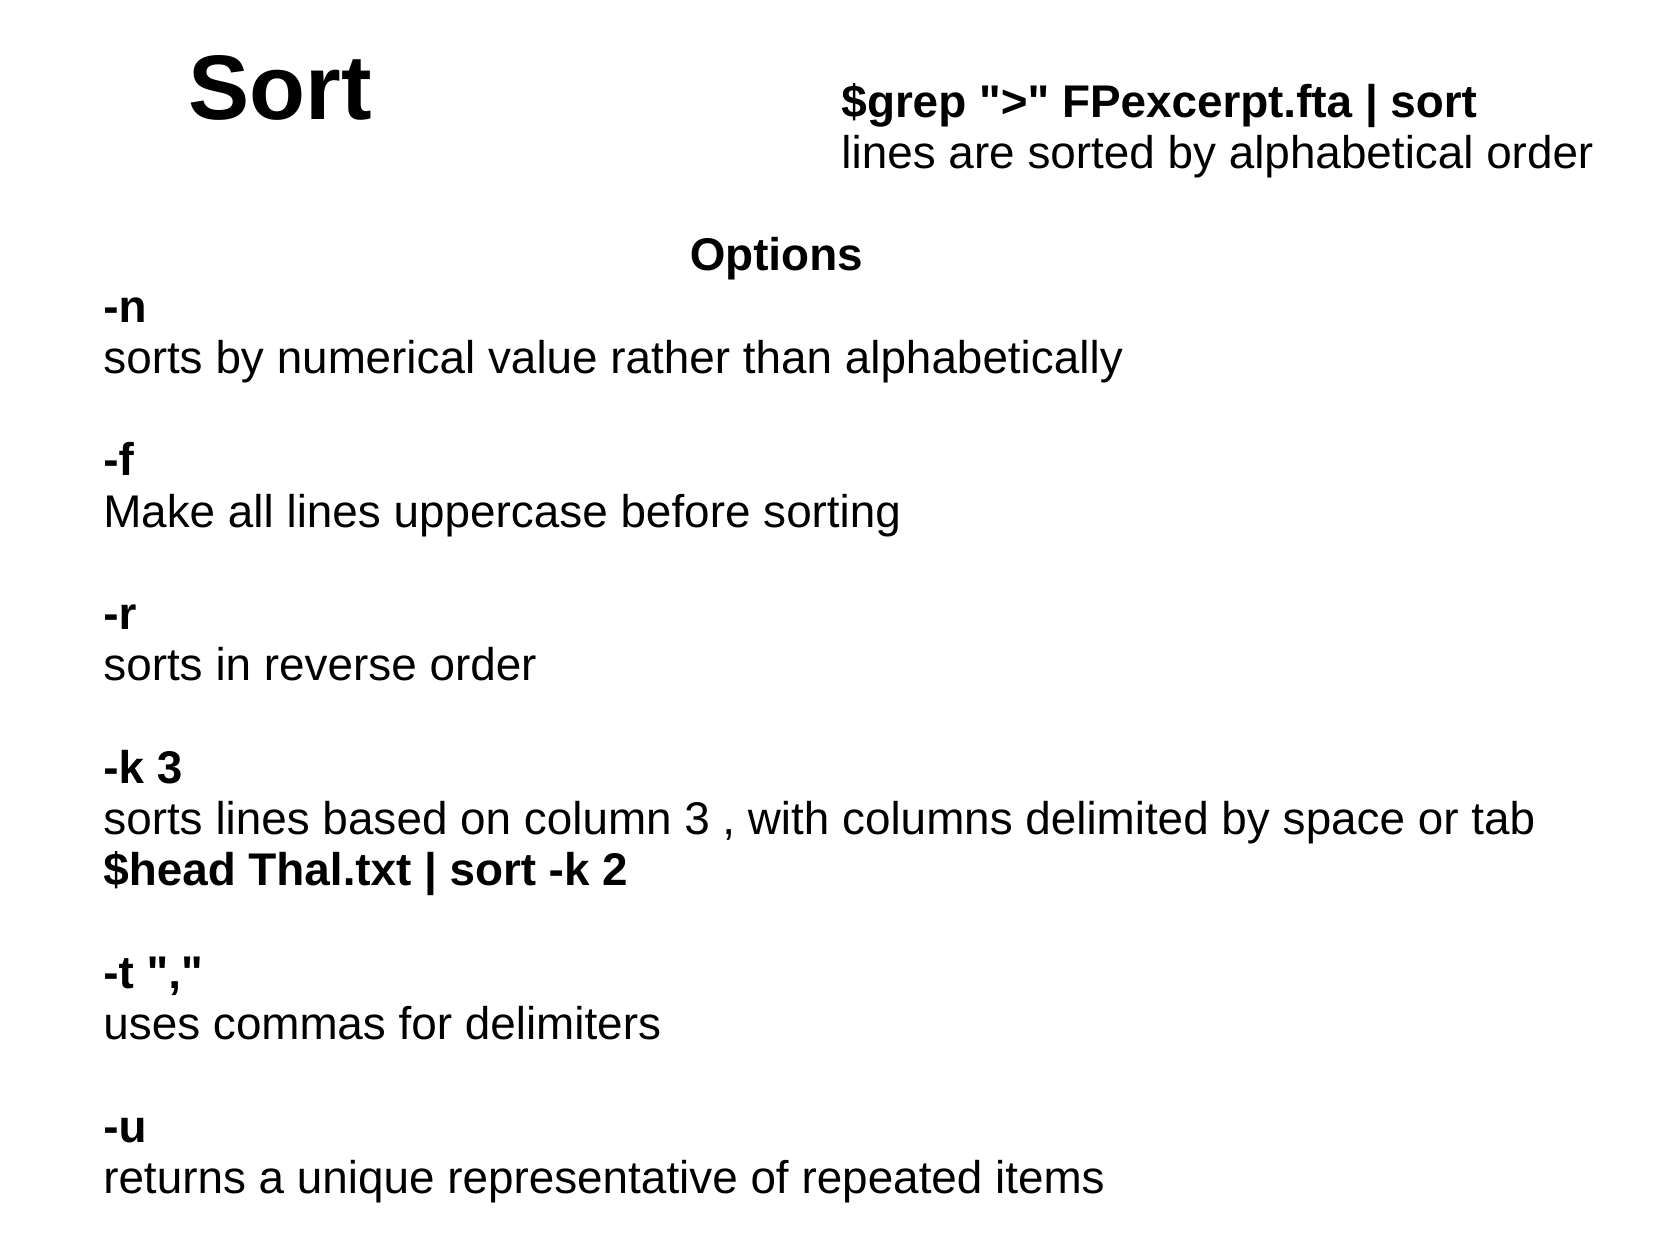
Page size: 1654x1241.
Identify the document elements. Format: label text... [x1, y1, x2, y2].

text_box Sort [59, 29, 502, 147]
text_box $grep ">" FPexcerpt.fta | sort lines are sorted by alphabetical order Options -n sorts by numerical value rather than alphabetically -f Make all lines uppercase before sorting -r sorts in reverse order -k 3 sorts lines based on column 3 , with columns delimited by space or tab $head Thal.txt | sort -k 2 -t "," uses commas for delimiters -u returns a unique representative of repeated items [88, 68, 1626, 1211]
